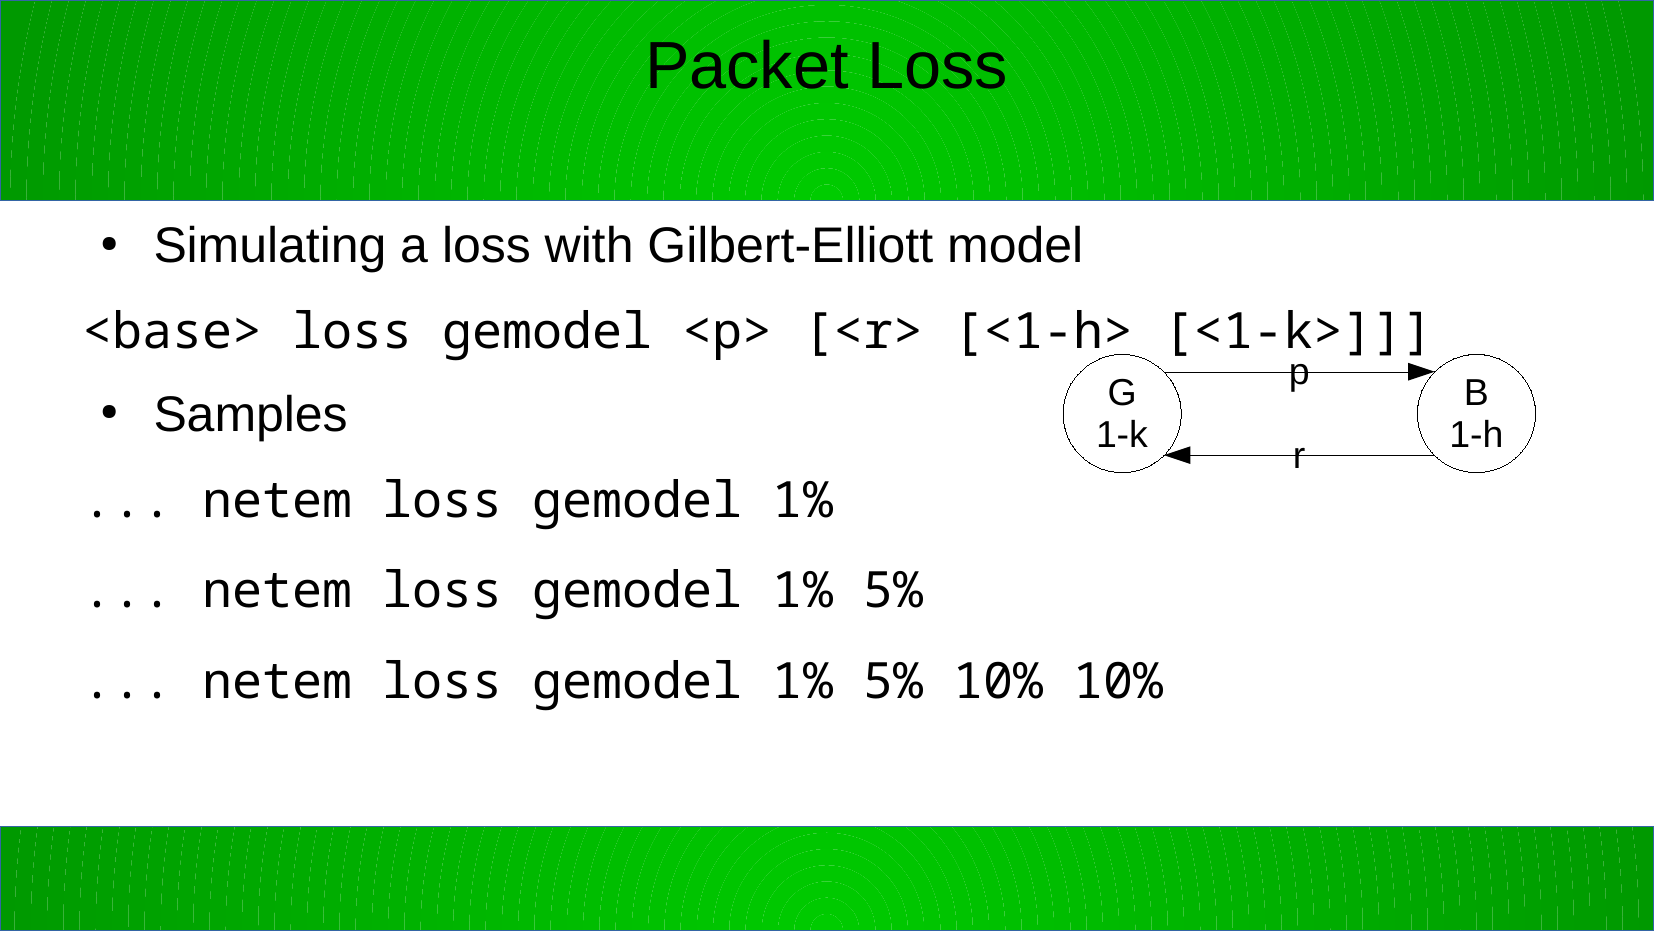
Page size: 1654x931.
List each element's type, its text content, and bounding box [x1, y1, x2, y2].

text_box B 1-h [1417, 354, 1536, 473]
text_box G 1-k [1063, 354, 1182, 473]
title Packet Loss [82, 0, 1571, 143]
list Simulating a loss with Gilbert-Elliott model <base> loss gemodel <p> [<r> [<1-h> [<1-k>]]] Samples ... netem loss gemodel 1% ... netem loss gemodel 1% 5% ... netem loss gemodel 1% 5% 10% 10% [82, 217, 1571, 758]
